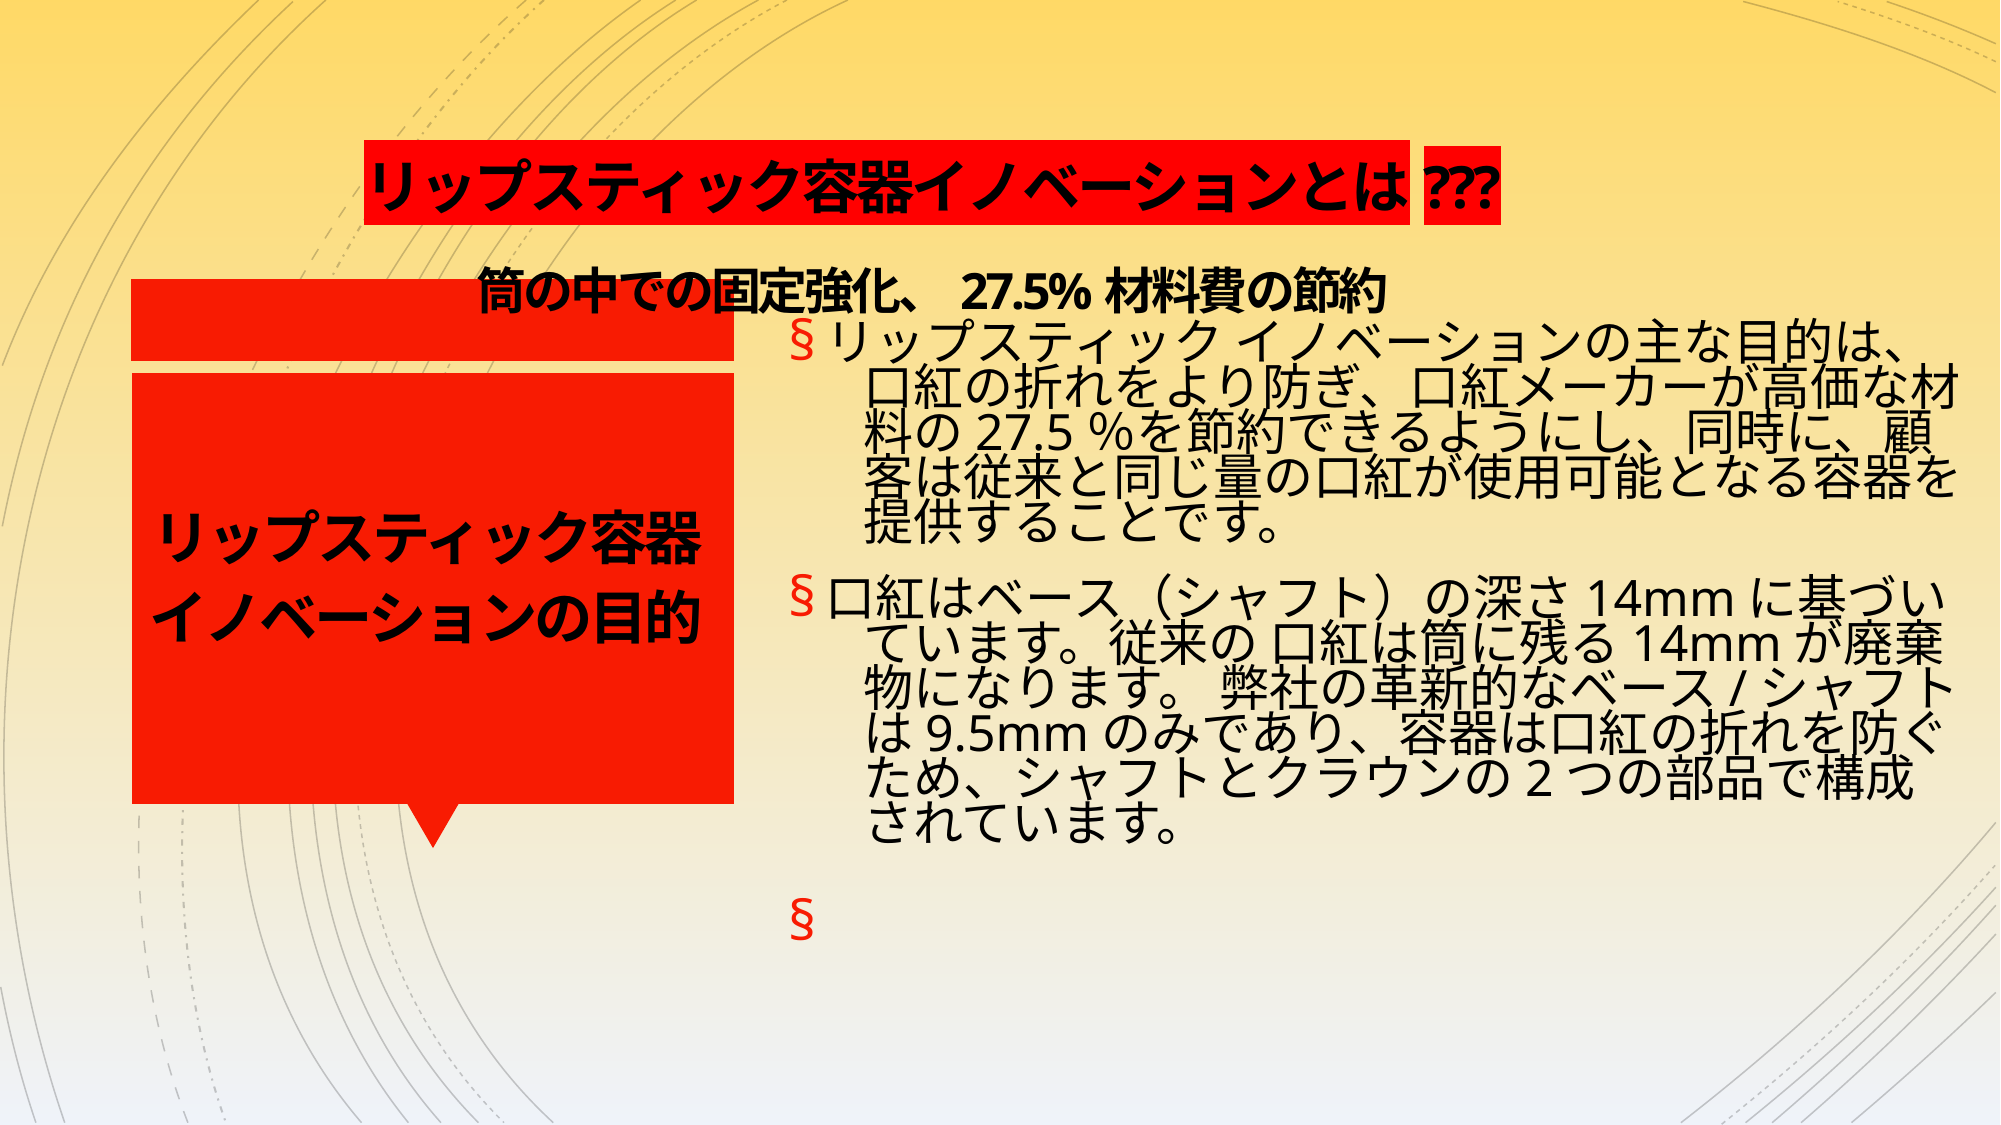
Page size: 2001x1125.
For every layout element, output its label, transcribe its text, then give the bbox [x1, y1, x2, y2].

text_box リップスティック容器イノベーションとは??? 筒の中での固定強化、27.5%材料費の節約 [220, 20, 1645, 227]
title リップスティック容器イノベーションの目的 [111, 369, 742, 773]
list リップスティック イノベーションの主な目的は、口紅の折れをより防ぎ、口紅メーカーが高価な材料の27.5％を節約できるようにし、同時に、顧客は従来と同じ量の口紅が使用可能となる容器を提供することです。 口紅はベース（シャフト）の深さ14mmに基づいています。従来の 口紅は筒に残る14mmが廃棄物になります。 弊社の革新的なベース/シャフトは9.5mmのみであり、容器は口紅の折れを防ぐため、シャフトとクラウンの2つの部品で構成されています。 [773, 295, 1979, 1054]
